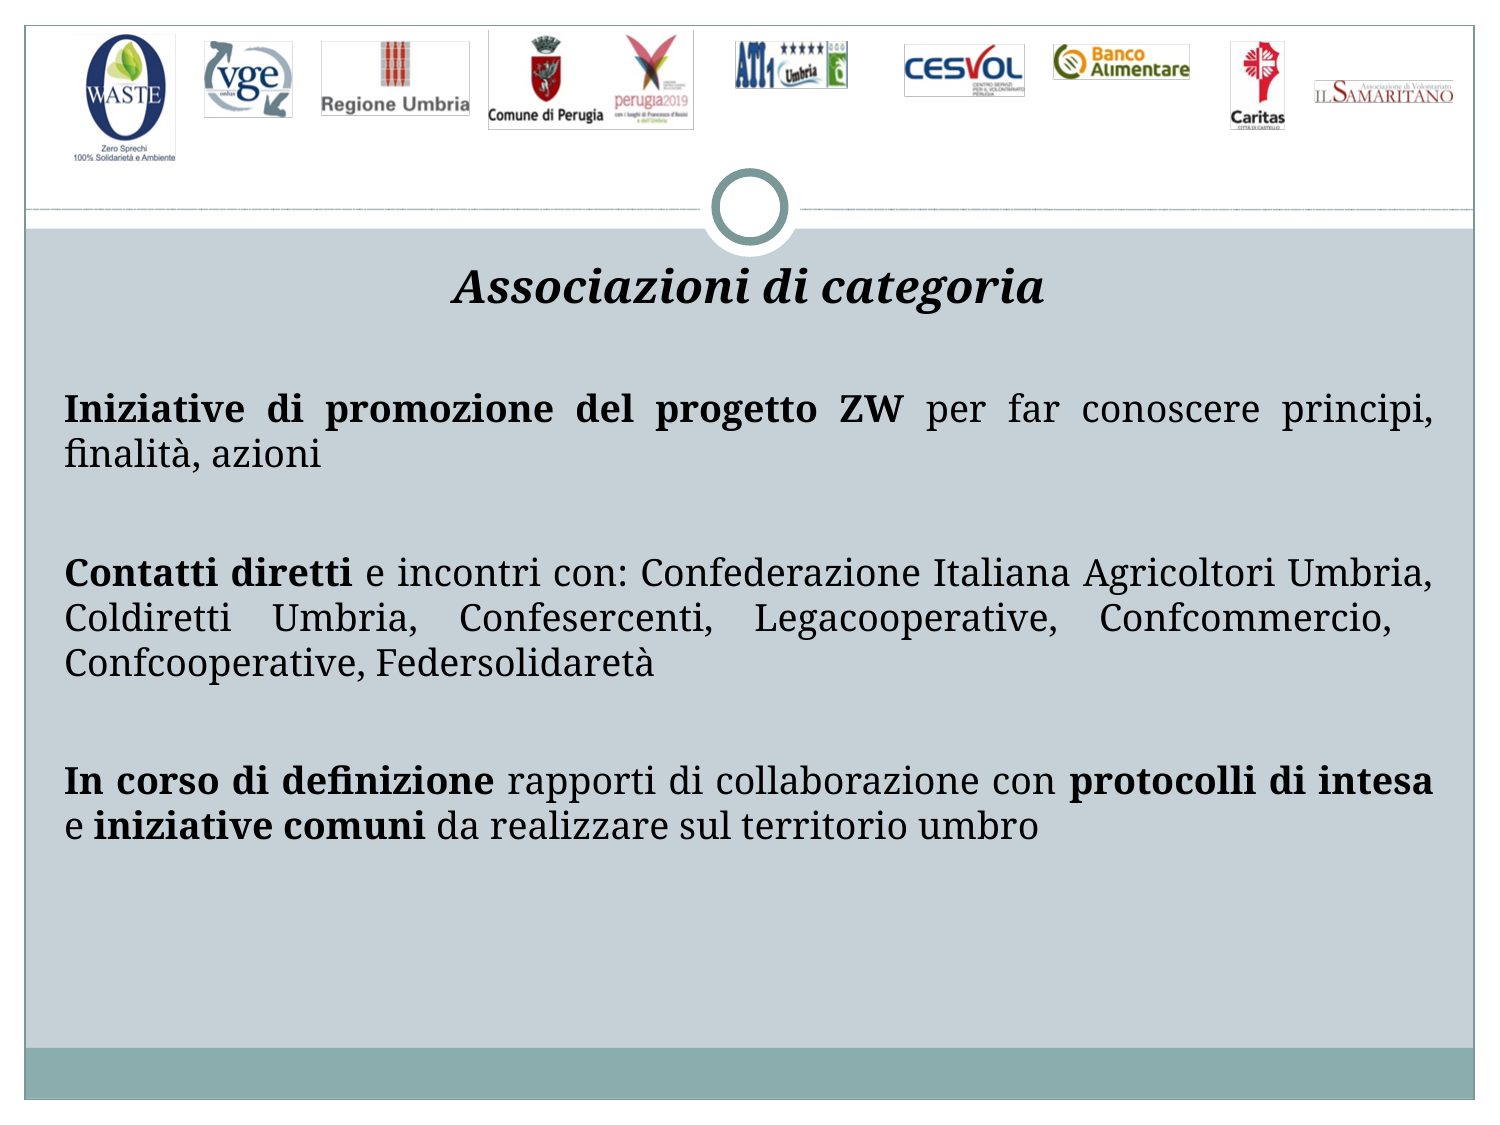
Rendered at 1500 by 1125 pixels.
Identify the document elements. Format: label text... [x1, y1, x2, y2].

picture [64, 30, 1465, 179]
title [49, 0, 1450, 162]
list Associazioni di categoria Iniziative di promozione del progetto ZW per far conoscere principi, finalità, azioni Contatti diretti e incontri con: Confederazione Italiana Agricoltori Umbria, Coldiretti Umbria, Confesercenti, Legacooperative, Confcommercio, Confcooperative, Federsolidaretà In corso di definizione rapporti di collaborazione con protocolli di intesa e iniziative comuni da realizzare sul territorio umbro [49, 249, 1450, 1005]
